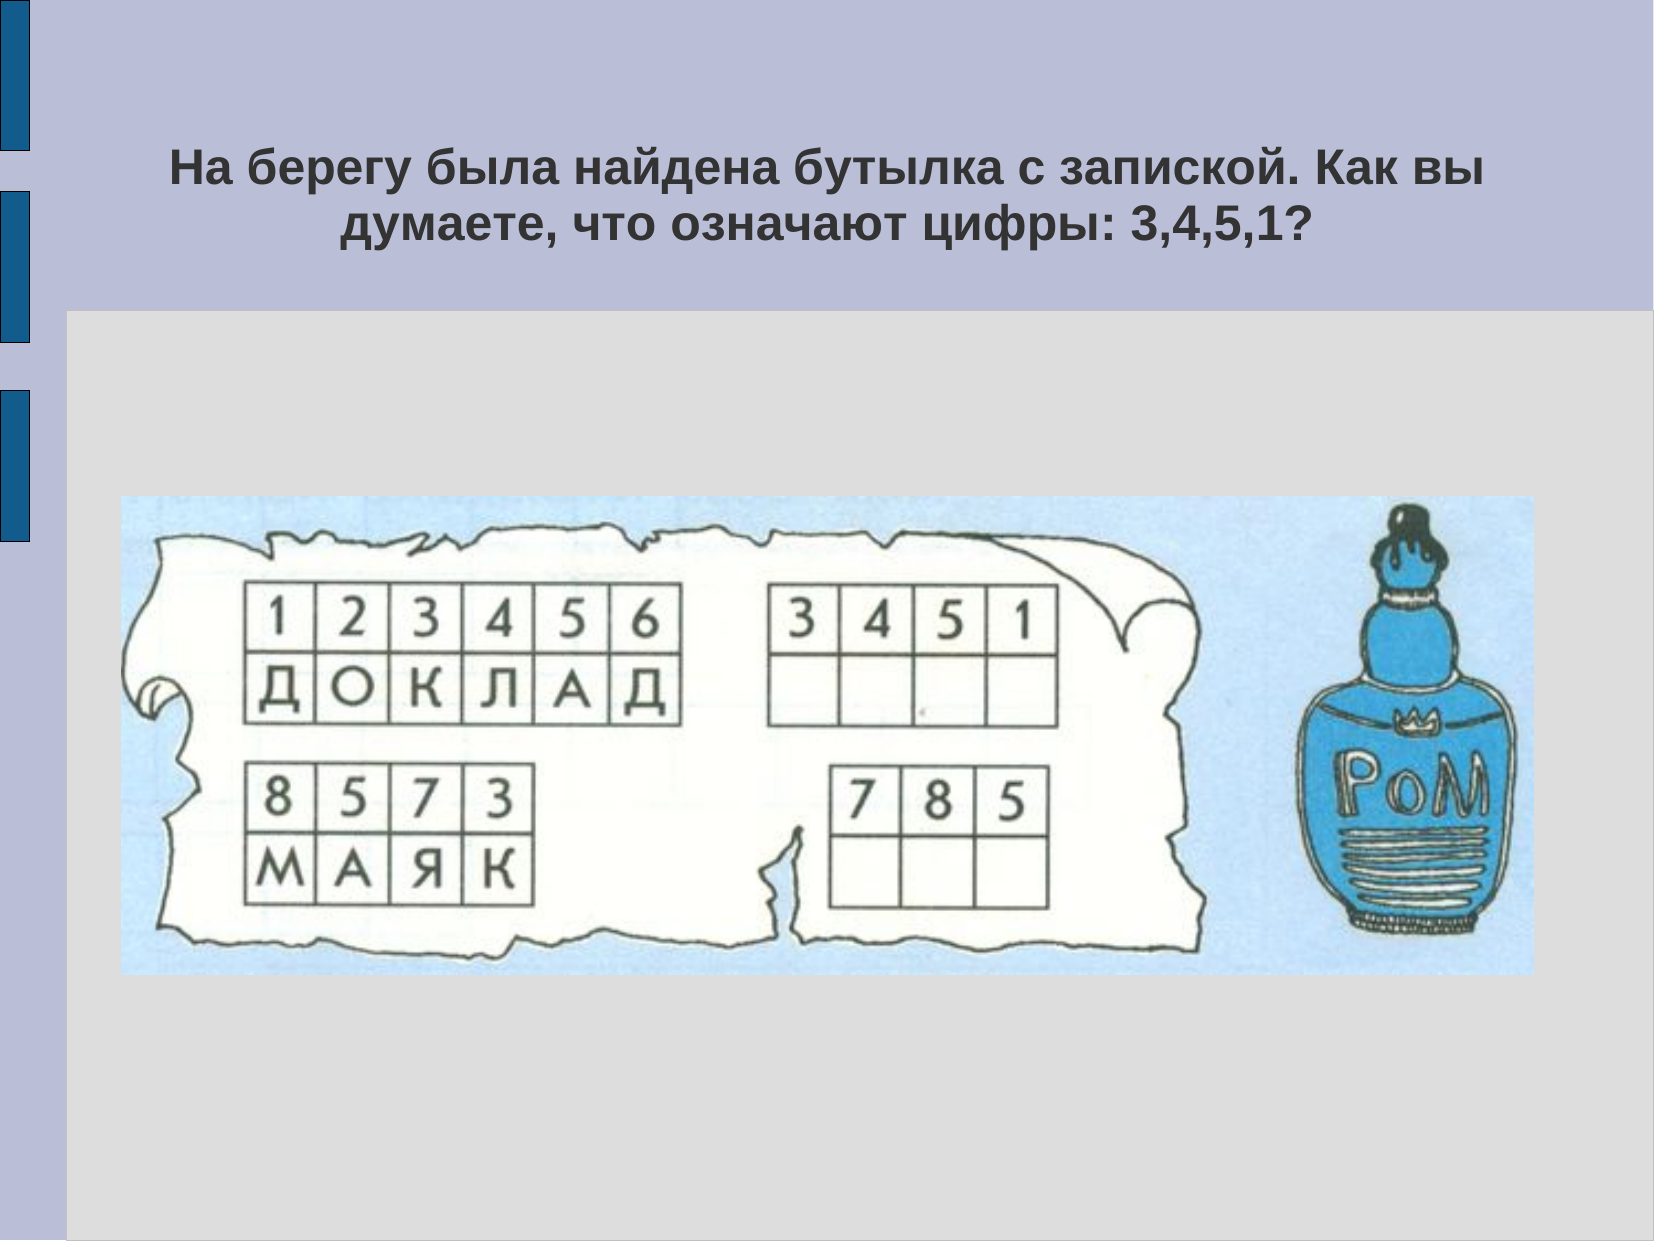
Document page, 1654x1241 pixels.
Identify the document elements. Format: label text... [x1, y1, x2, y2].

picture [121, 496, 1534, 975]
title На берегу была найдена бутылка с запиской. Как вы думаете, что означают цифры: 3,4,5,1? [121, 91, 1534, 299]
